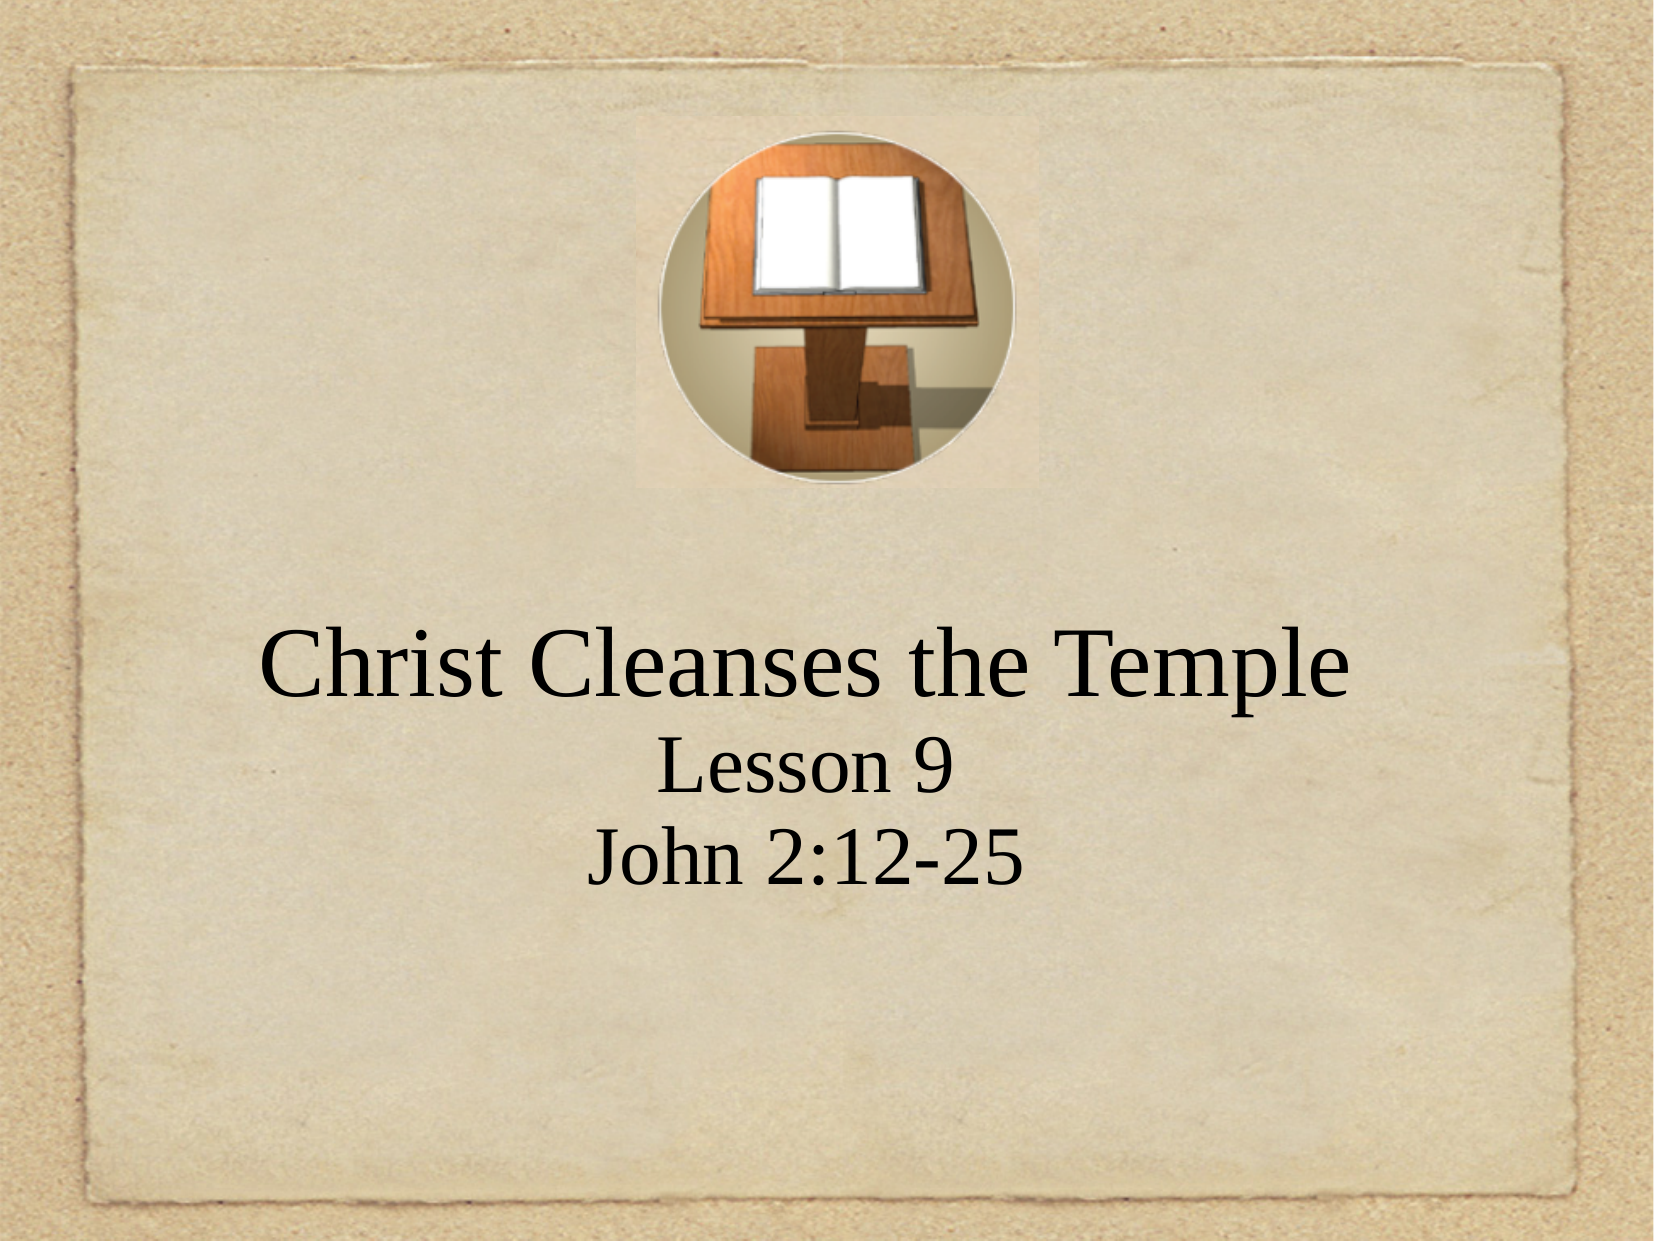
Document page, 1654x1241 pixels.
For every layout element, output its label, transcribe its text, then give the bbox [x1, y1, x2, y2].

picture [0, 0, 1654, 1241]
text_box Christ Cleanses the Temple Lesson 9 John 2:12-25 [150, 600, 1463, 911]
